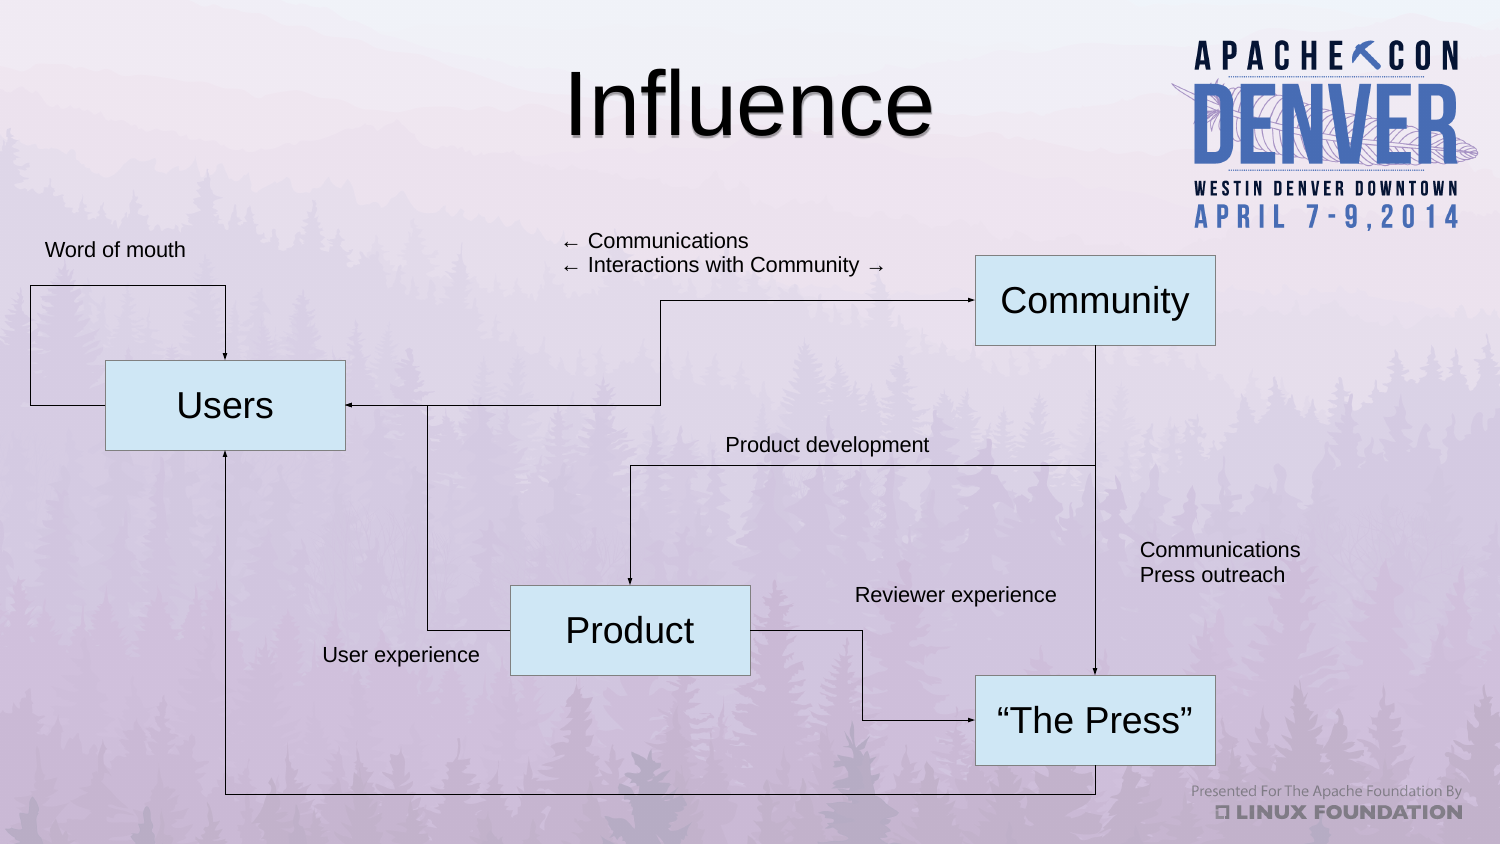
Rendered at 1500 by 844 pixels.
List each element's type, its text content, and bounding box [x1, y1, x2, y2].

picture [0, 0, 1500, 844]
text_box Product development [710, 425, 946, 466]
text_box Community [975, 255, 1216, 346]
text_box Users [105, 360, 346, 451]
text_box “The Press” [975, 675, 1216, 766]
text_box Product [510, 585, 751, 676]
text_box ← Communications ← Interactions with Community → [545, 221, 909, 286]
title Influence [75, 33, 1425, 175]
text_box Word of mouth [30, 230, 203, 271]
text_box User experience [307, 635, 496, 676]
text_box Communications Press outreach [1125, 530, 1317, 595]
text_box Reviewer experience [840, 575, 1072, 616]
